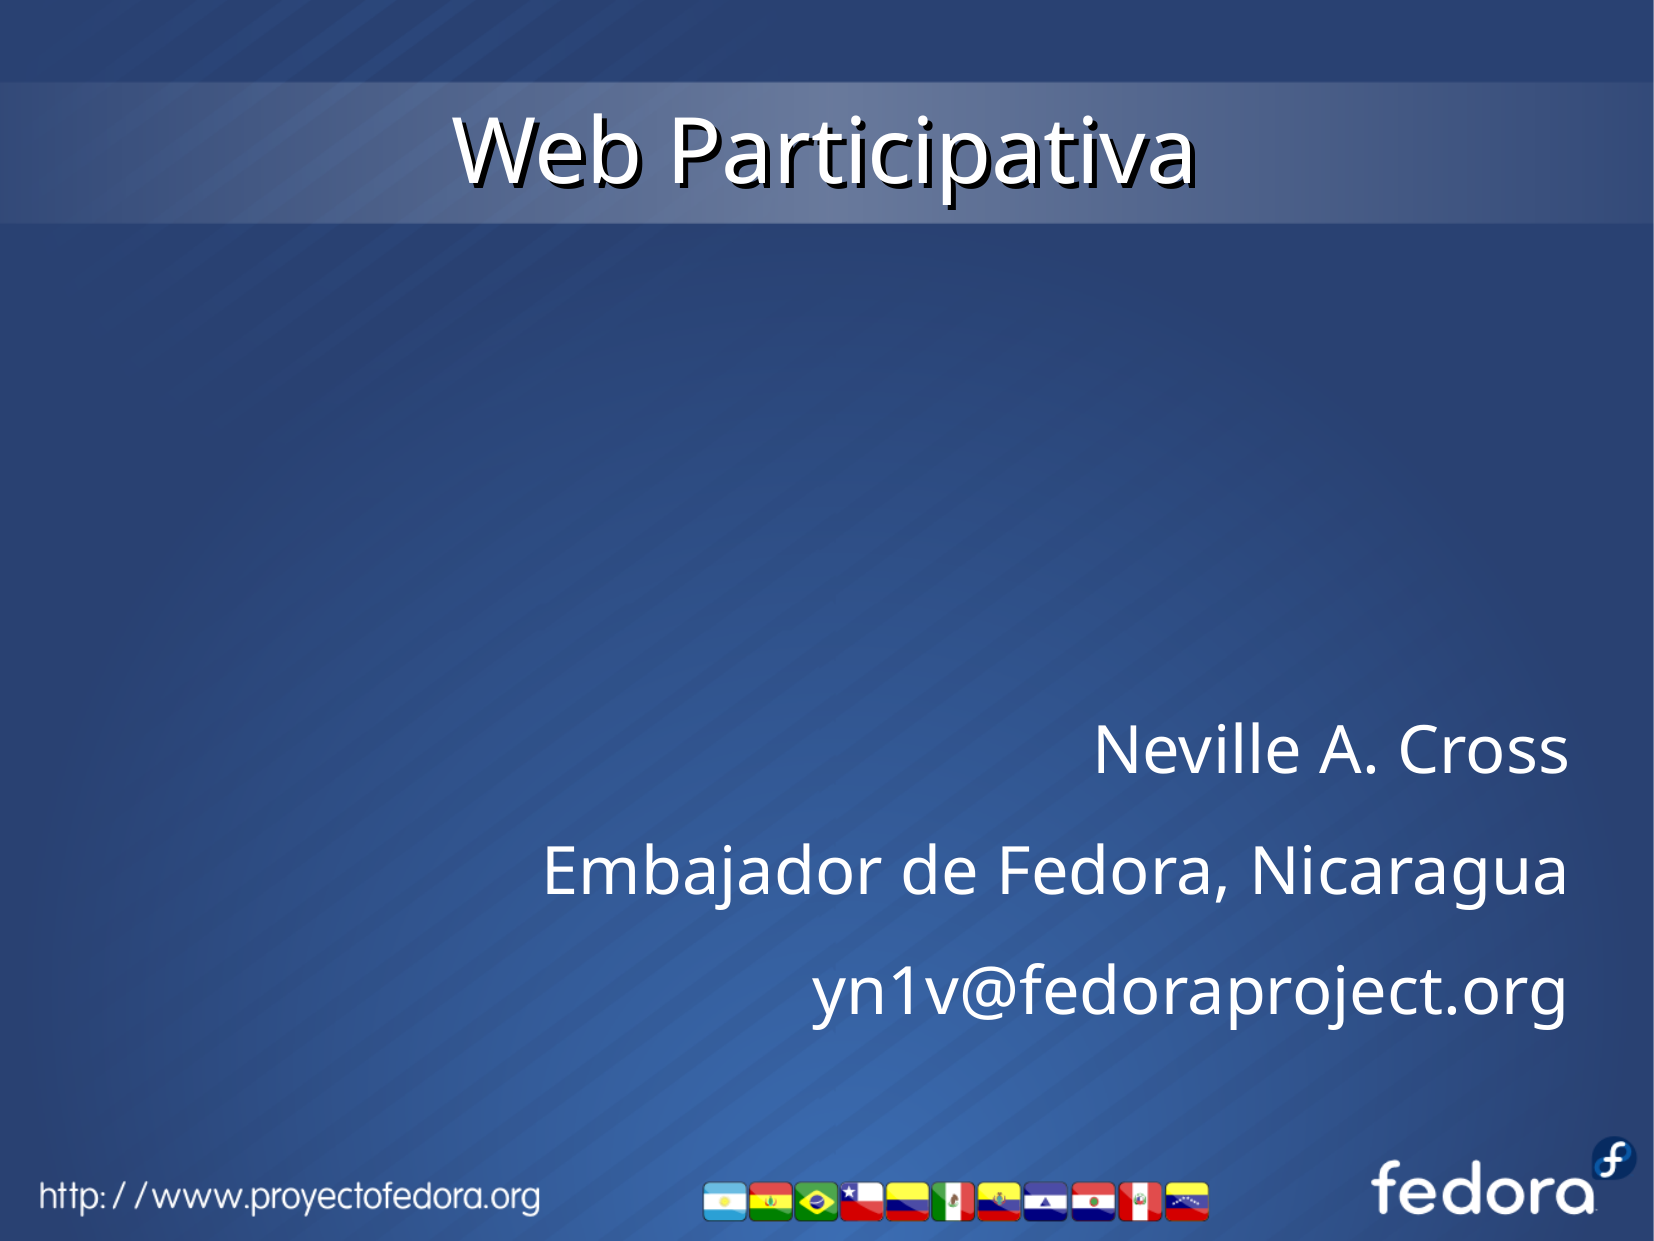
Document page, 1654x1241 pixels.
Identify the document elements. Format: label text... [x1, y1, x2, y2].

picture [0, 0, 1654, 1241]
title Web Participativa [37, 71, 1613, 226]
list Neville A. Cross Embajador de Fedora, Nicaragua yn1v@fedoraproject.org [82, 702, 1571, 1047]
